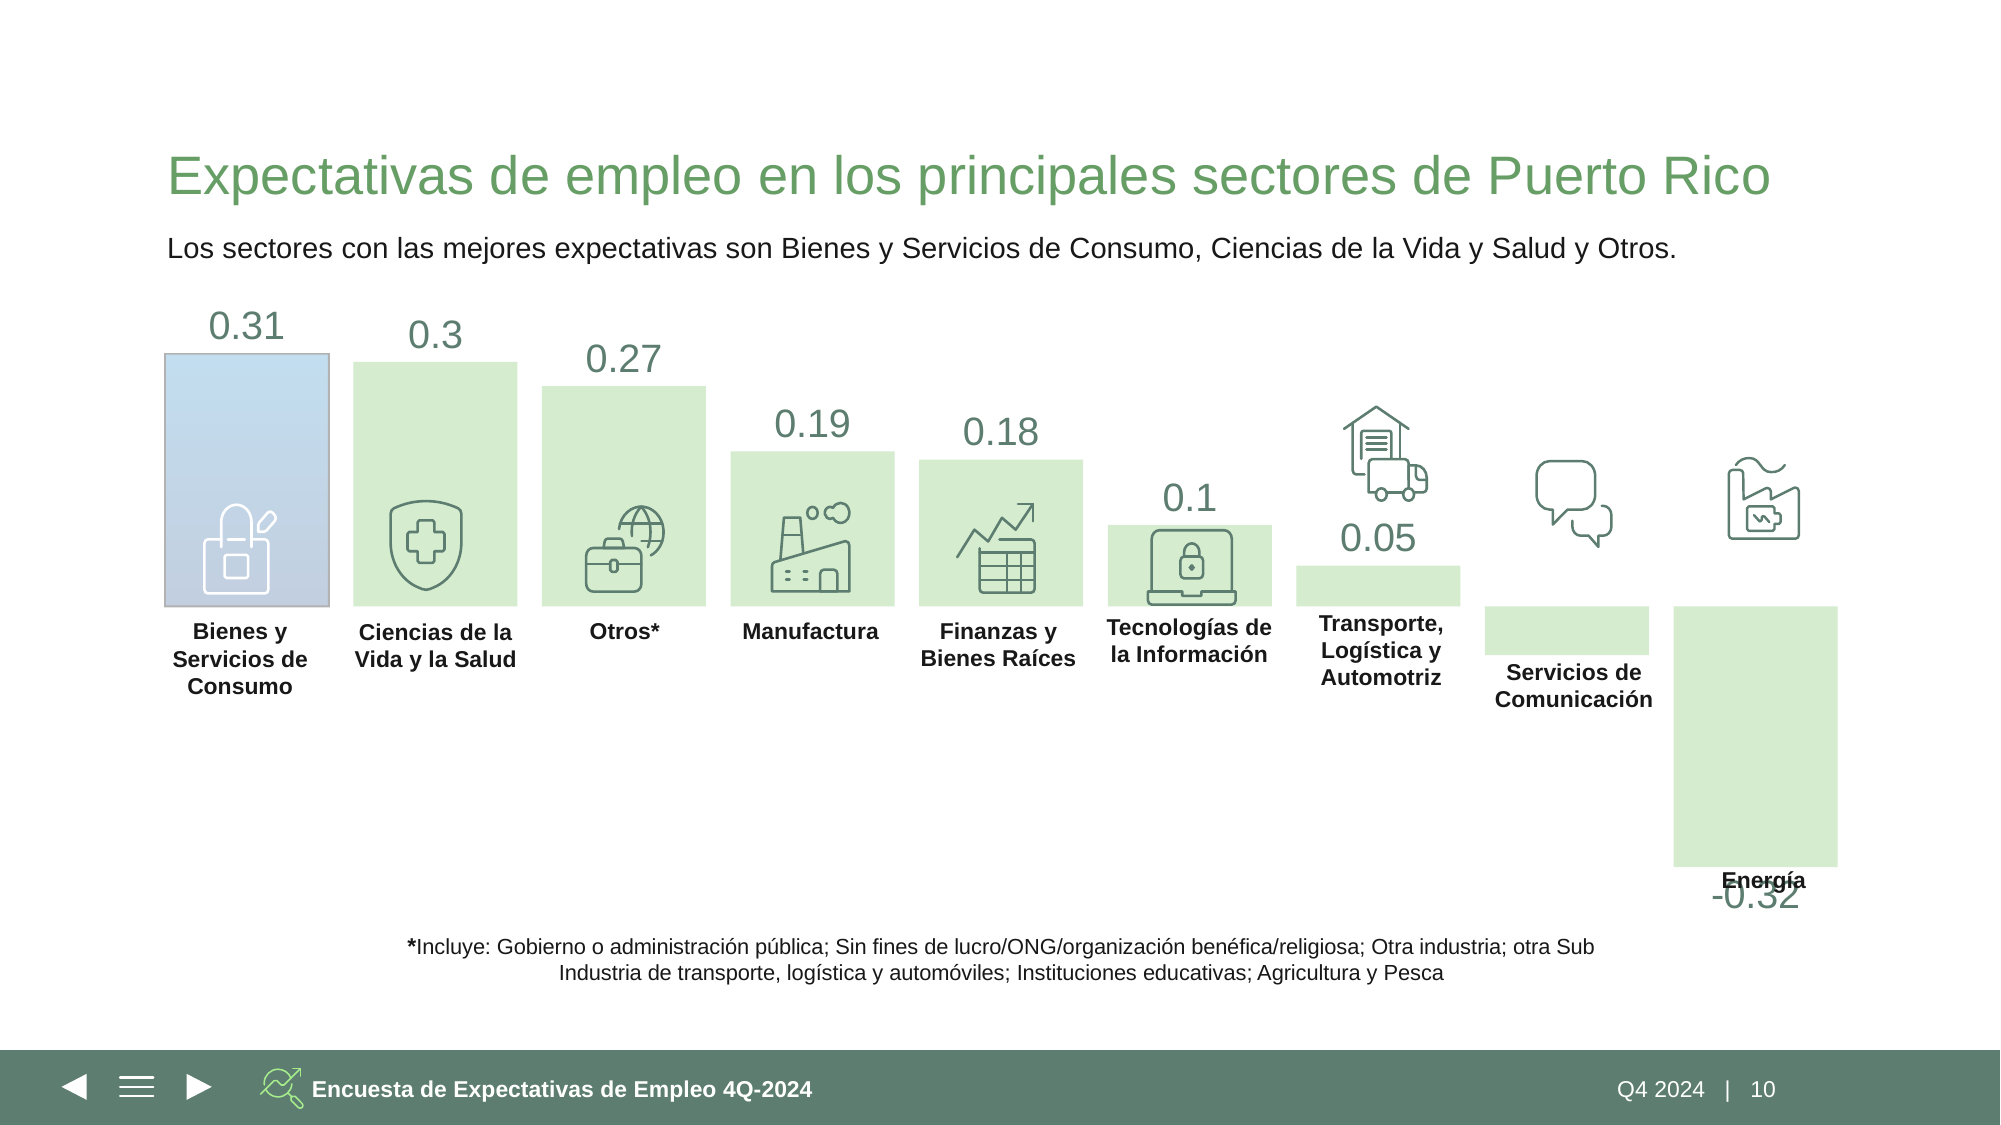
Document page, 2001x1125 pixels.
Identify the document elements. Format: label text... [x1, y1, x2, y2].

picture [769, 500, 852, 595]
text_box [61, 1073, 87, 1100]
text_box Bienes y Servicios de Consumo [158, 616, 322, 713]
text_box Otros* [549, 616, 701, 649]
picture [583, 501, 667, 597]
text_box [186, 1073, 212, 1100]
text_box Servicios de Comunicación [1485, 657, 1663, 721]
picture [1145, 514, 1239, 621]
text_box Manufactura [729, 616, 893, 649]
text_box Energía [1685, 865, 1843, 898]
chart [94, 280, 1910, 1106]
text_box Transporte, Logística y Automotriz [1299, 608, 1463, 704]
text_box Ciencias de la Vida y la Salud [345, 617, 526, 673]
picture [384, 498, 468, 593]
picture [199, 501, 282, 597]
picture [954, 501, 1038, 596]
list Los sectores con las mejores expectativas son Bienes y Servicios de Consumo, Ciencias de la Vida y Salud y Otros. [167, 218, 1833, 280]
text_box Finanzas y Bienes Raíces [907, 616, 1090, 681]
text_box *Incluye: Gobierno o administración pública; Sin fines de lucro/ONG/organización benéfica/religiosa; Otra industria; otra Sub Industria de transporte, logística y automóviles; Instituciones educativas; Agricultura y Pesca [378, 931, 1626, 986]
picture [1726, 455, 1802, 542]
picture [1534, 458, 1614, 550]
picture [1341, 403, 1430, 505]
text_box Tecnologías de la Información [1099, 612, 1280, 676]
title Expectativas de empleo en los principales sectores de Puerto Rico [167, 125, 1833, 201]
picture [117, 1075, 156, 1099]
